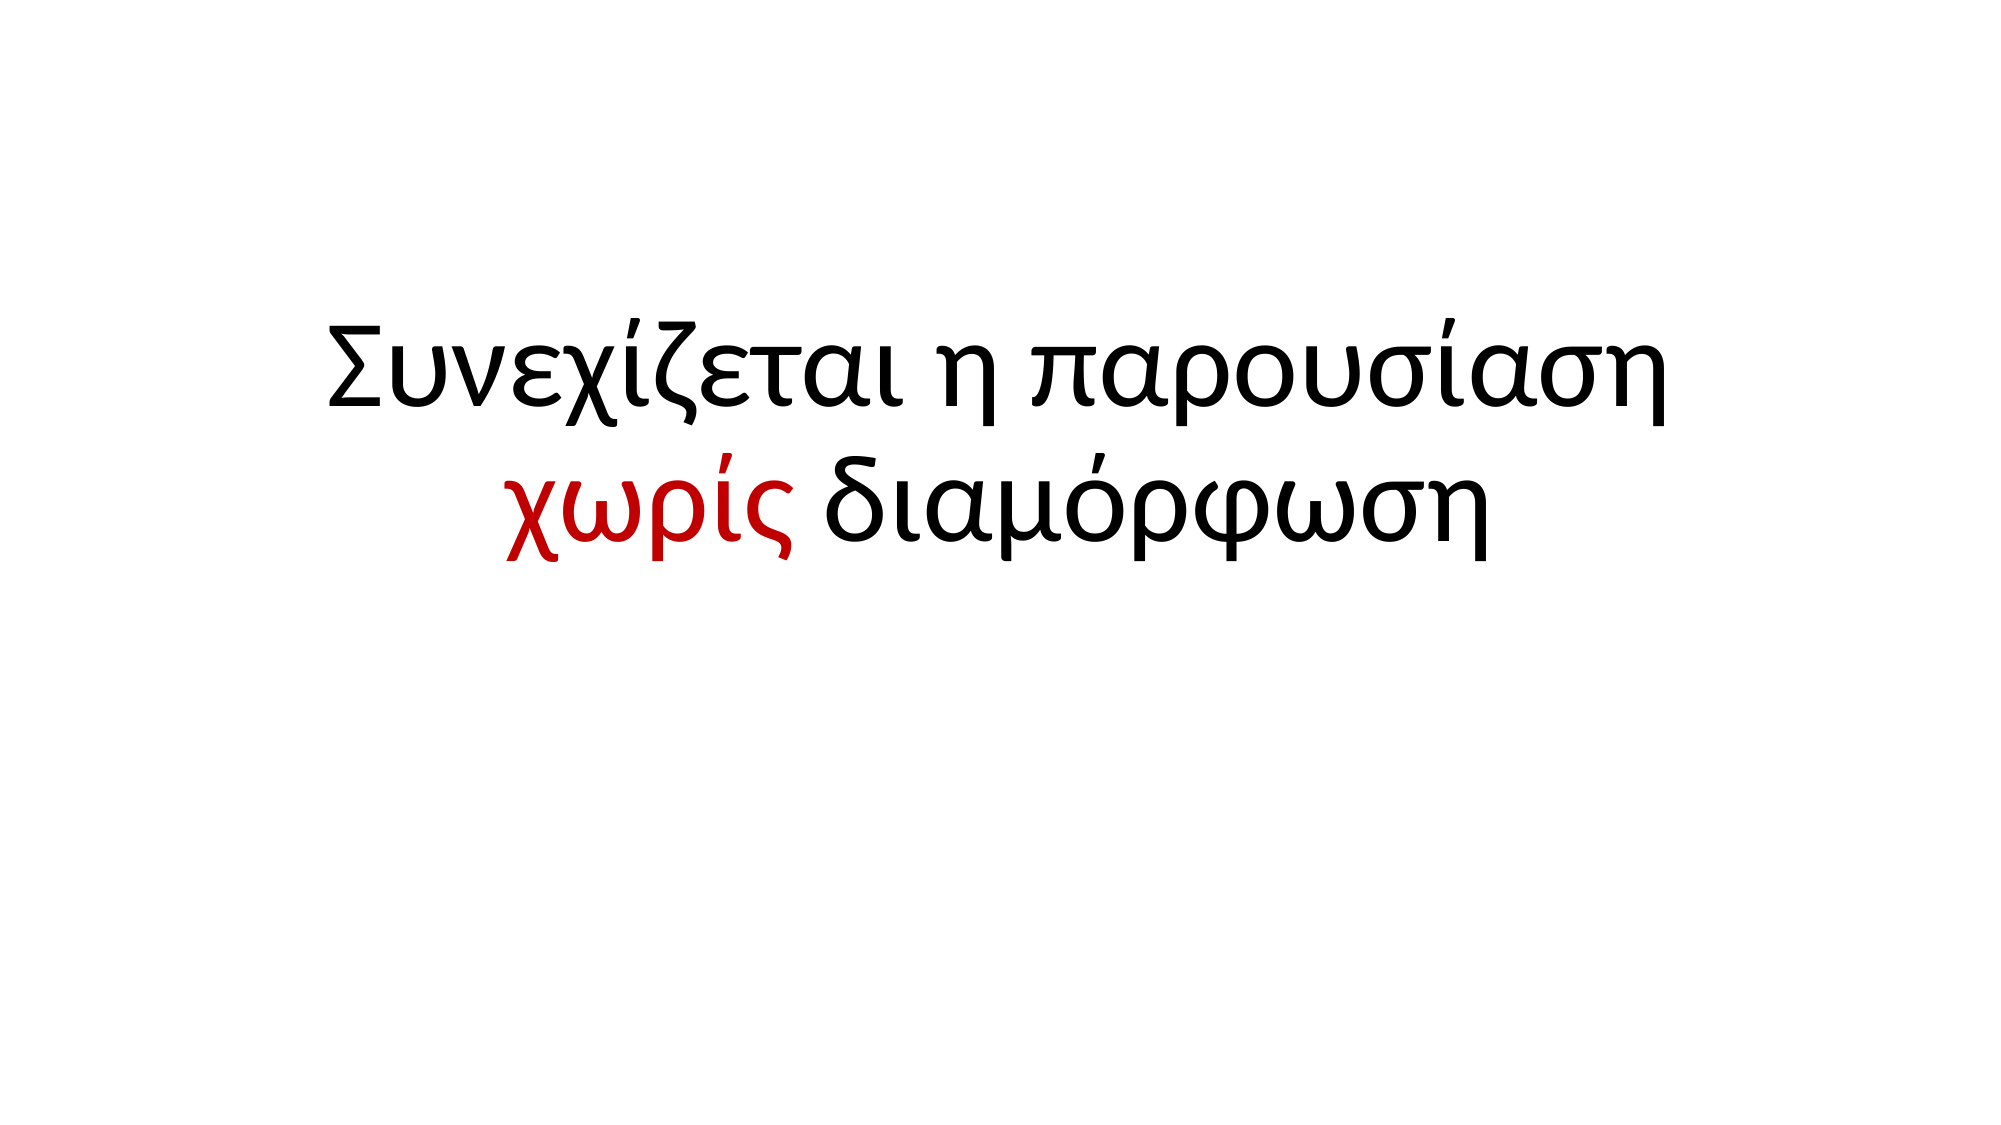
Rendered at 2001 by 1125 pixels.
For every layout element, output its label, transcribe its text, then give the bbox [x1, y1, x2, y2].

title Συνεχίζεται η παρουσίαση χωρίς διαμόρφωση [249, 184, 1750, 576]
